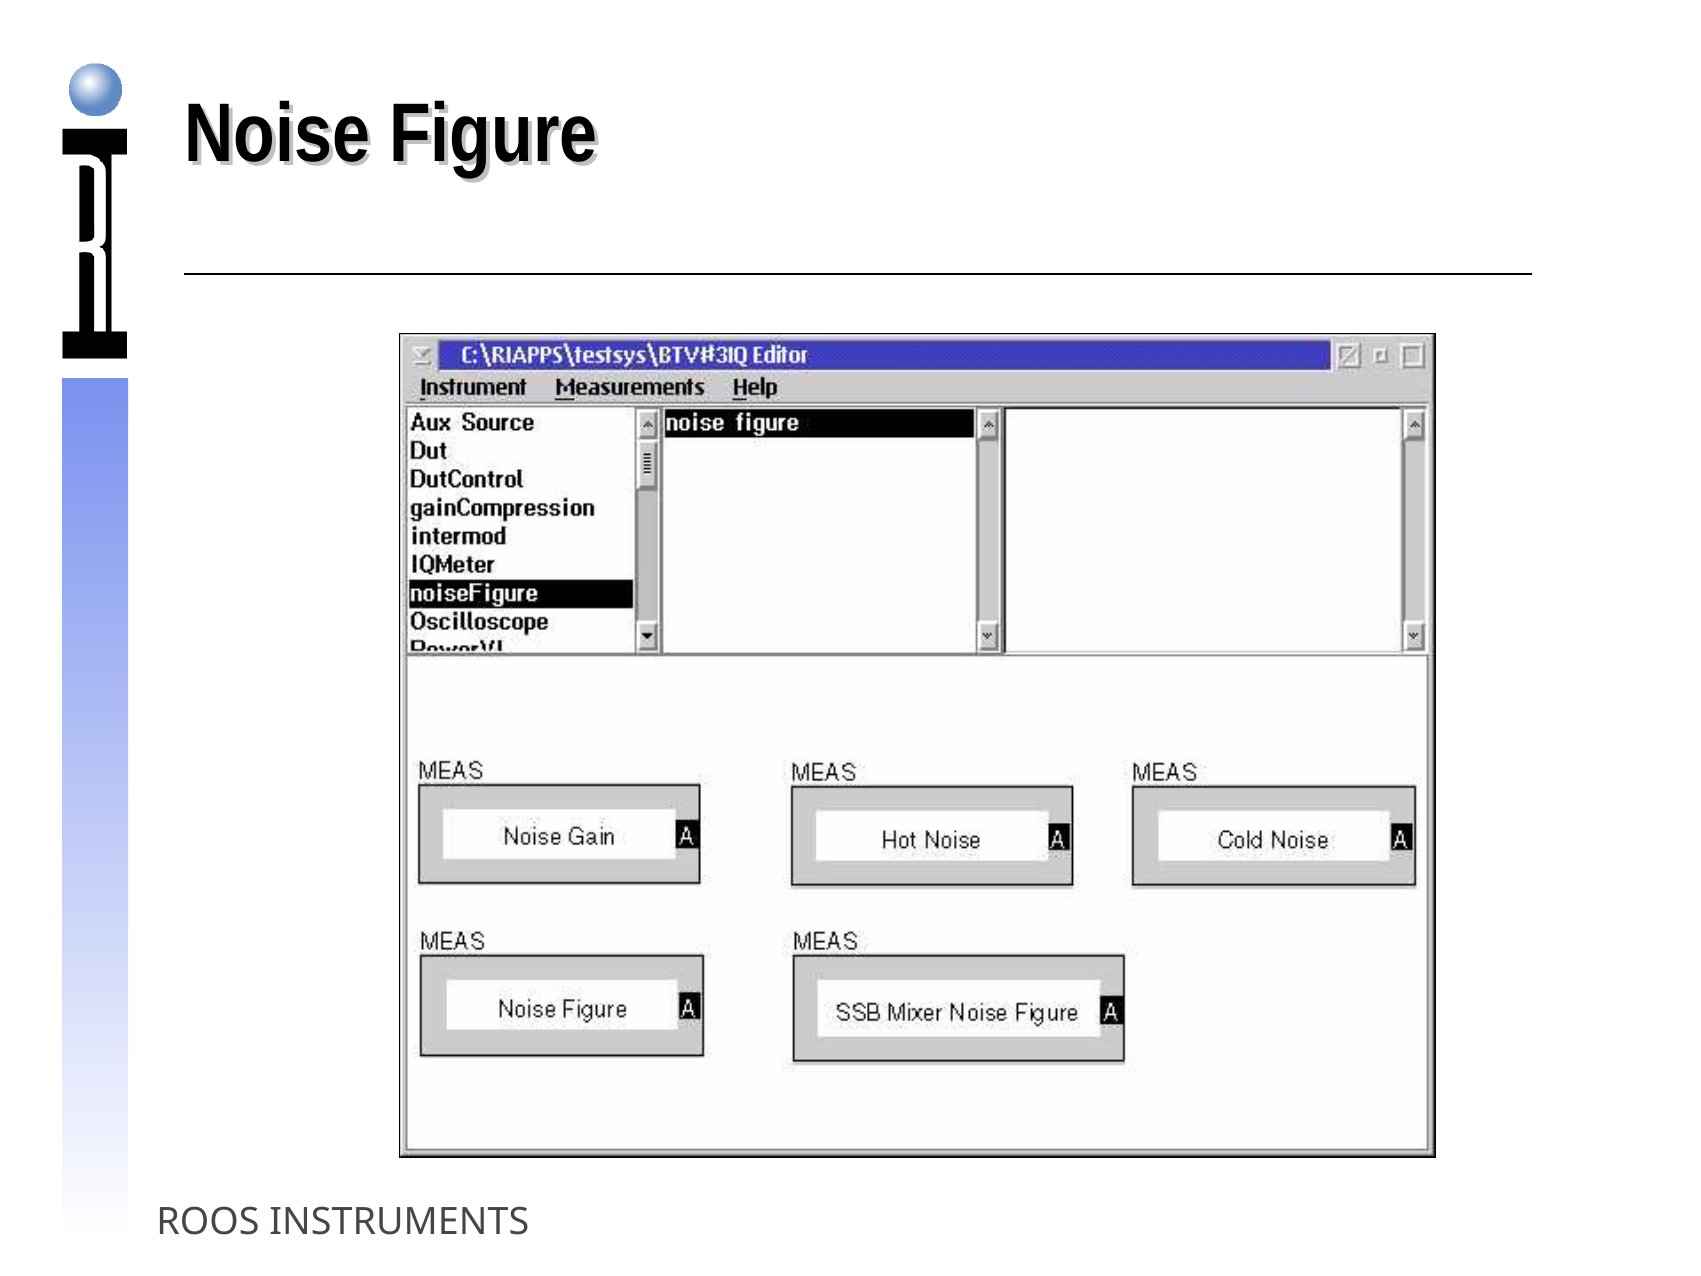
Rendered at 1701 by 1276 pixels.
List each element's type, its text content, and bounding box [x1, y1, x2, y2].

picture [399, 333, 1436, 1158]
text_box Noise Figure [184, 92, 1539, 268]
